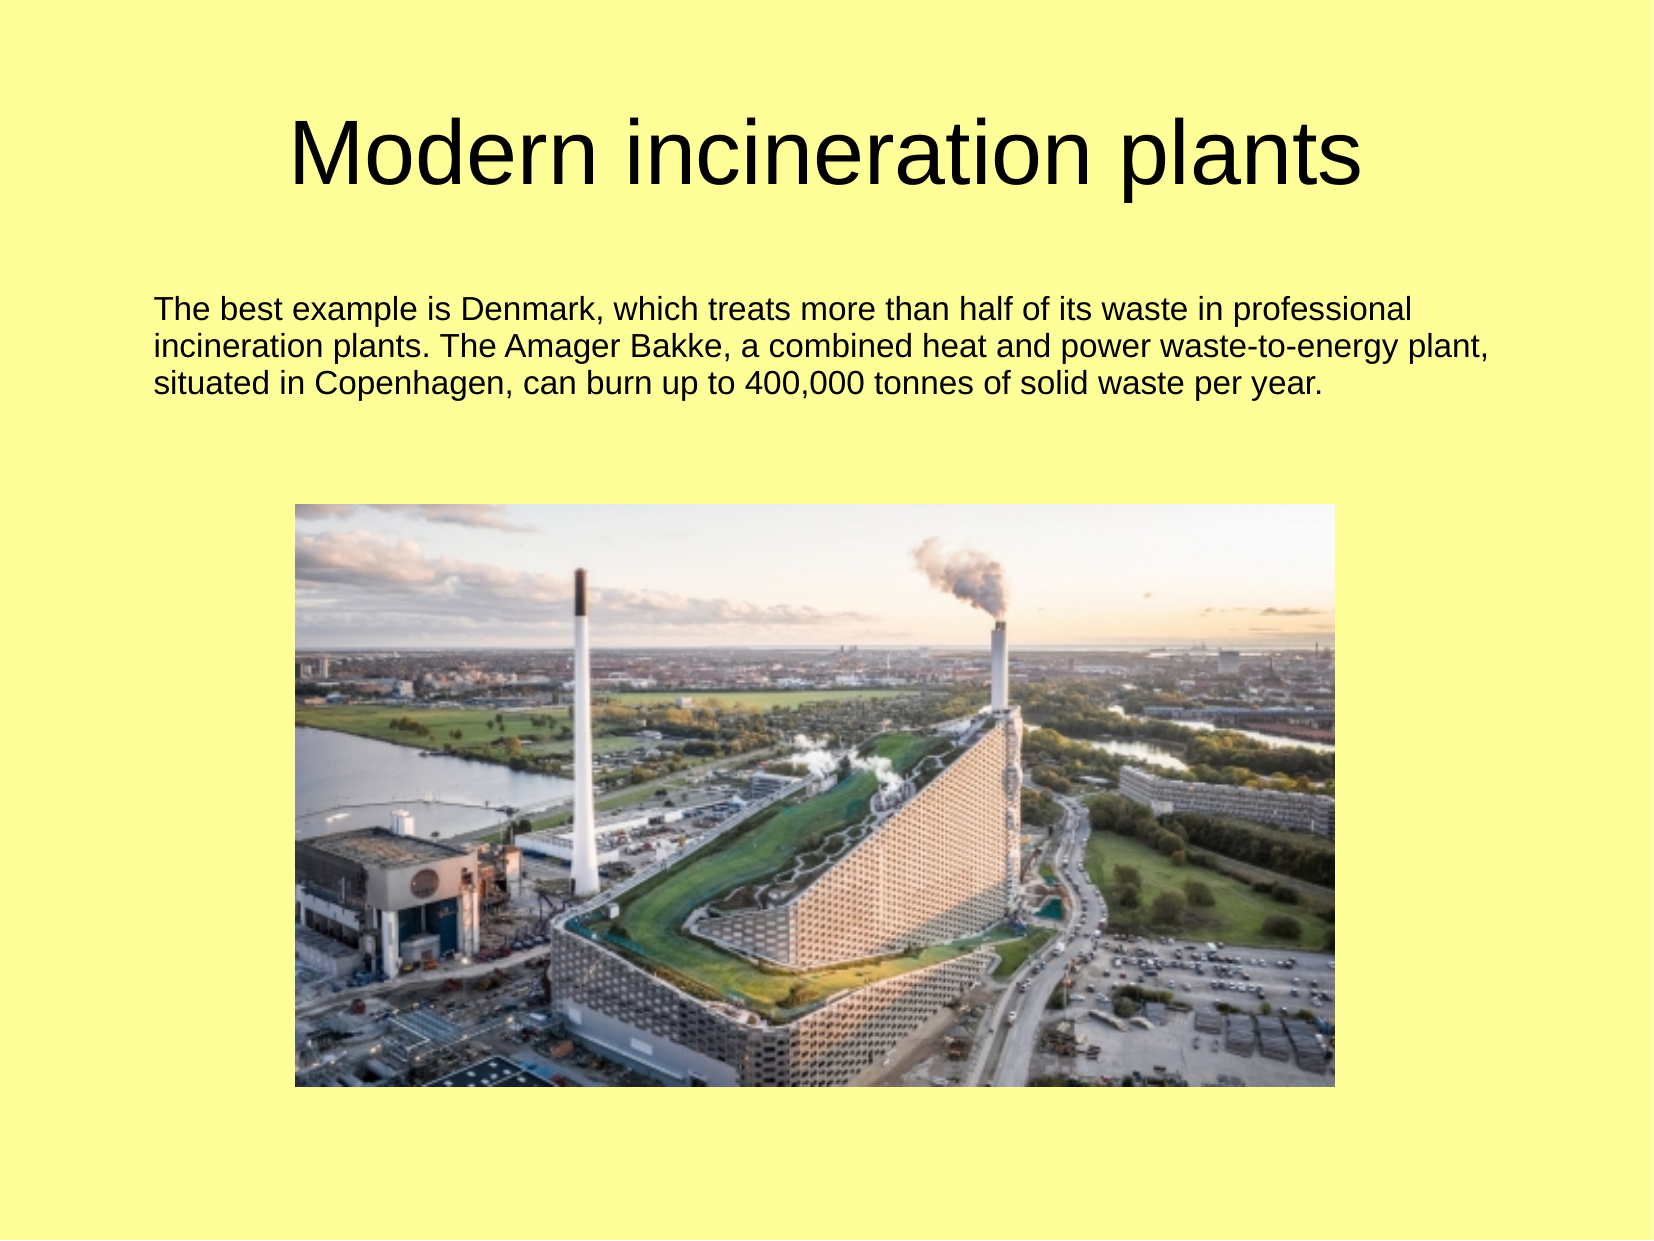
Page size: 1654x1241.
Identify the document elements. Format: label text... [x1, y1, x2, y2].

title Modern incineration plants [82, 49, 1571, 257]
picture [295, 504, 1335, 1087]
list The best example is Denmark, which treats more than half of its waste in professional incineration plants. The Amager Bakke, a combined heat and power waste-to-energy plant, situated in Copenhagen, can burn up to 400,000 tonnes of solid waste per year. [82, 290, 1571, 473]
